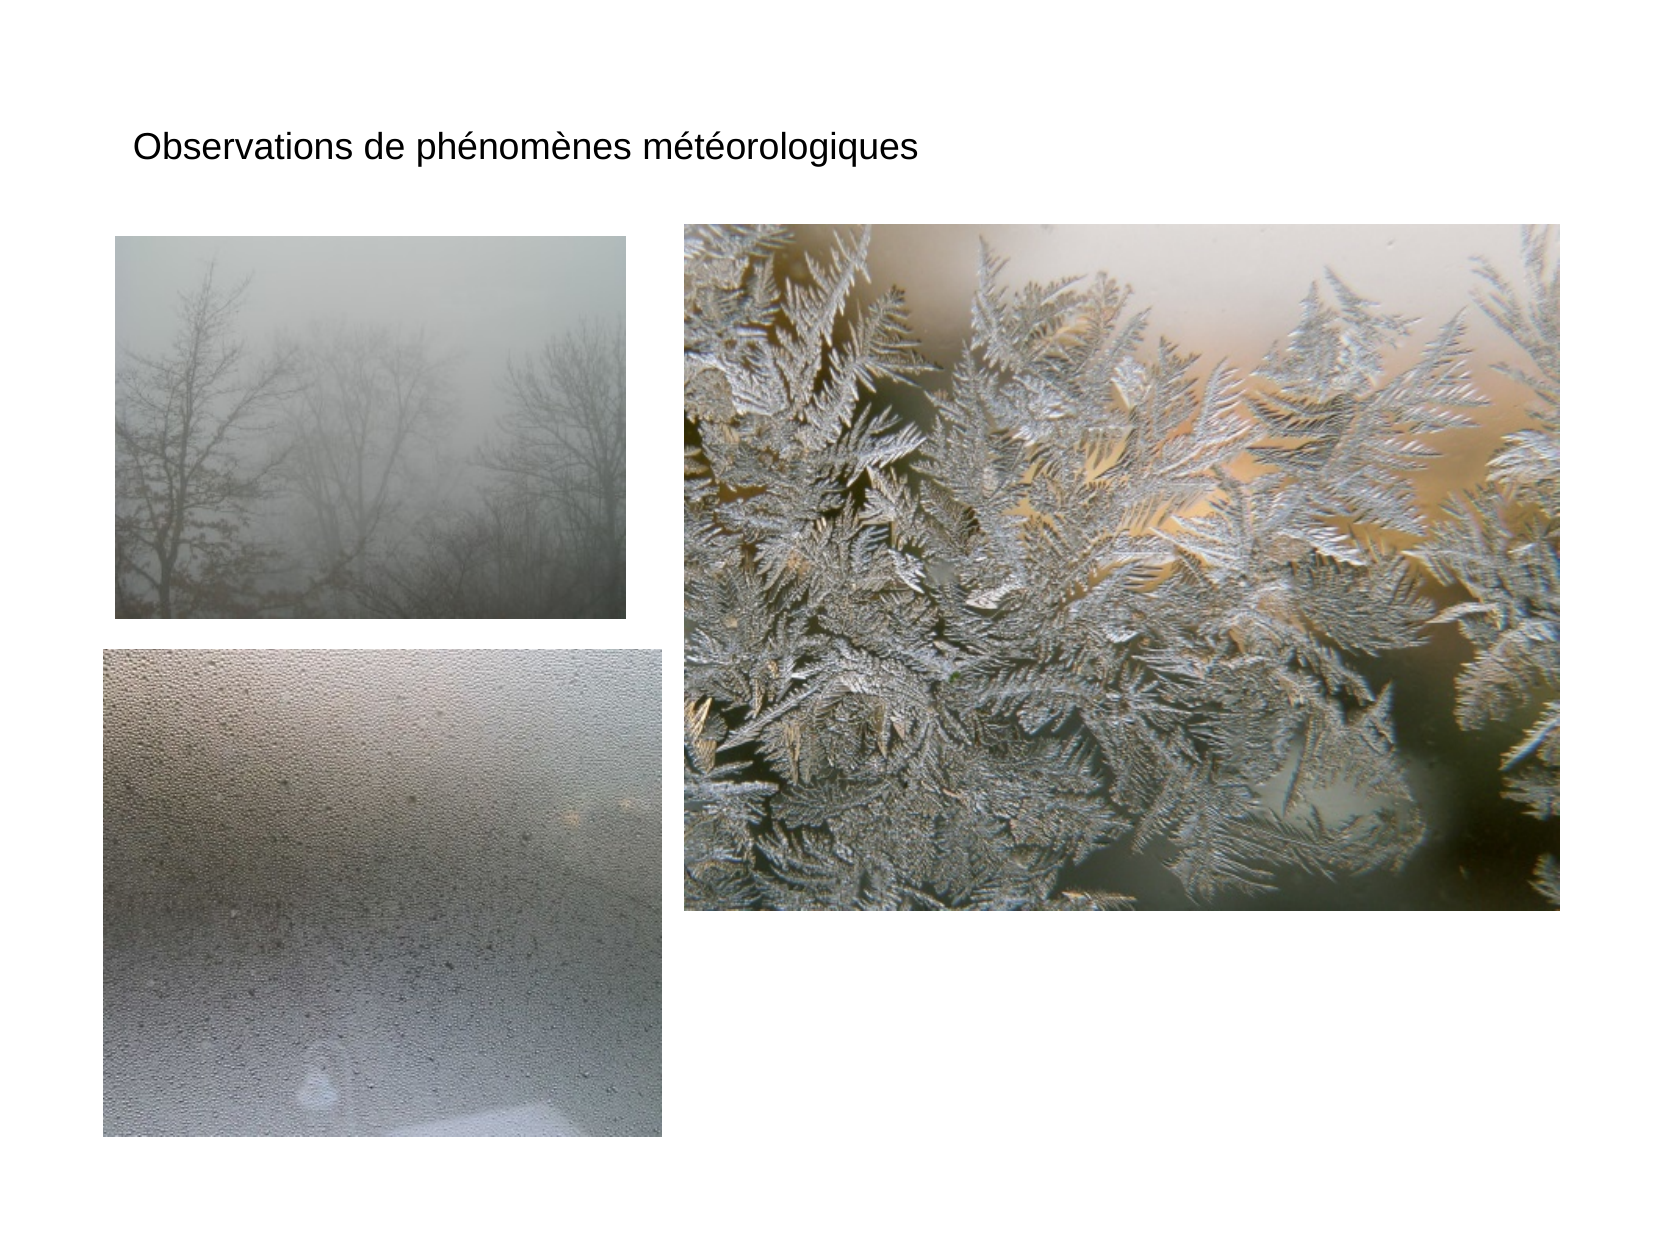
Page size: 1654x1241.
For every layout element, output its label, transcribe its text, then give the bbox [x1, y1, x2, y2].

picture [103, 649, 662, 1138]
text_box Observations de phénomènes météorologiques [118, 118, 1477, 175]
picture [684, 224, 1560, 911]
picture [115, 236, 626, 619]
